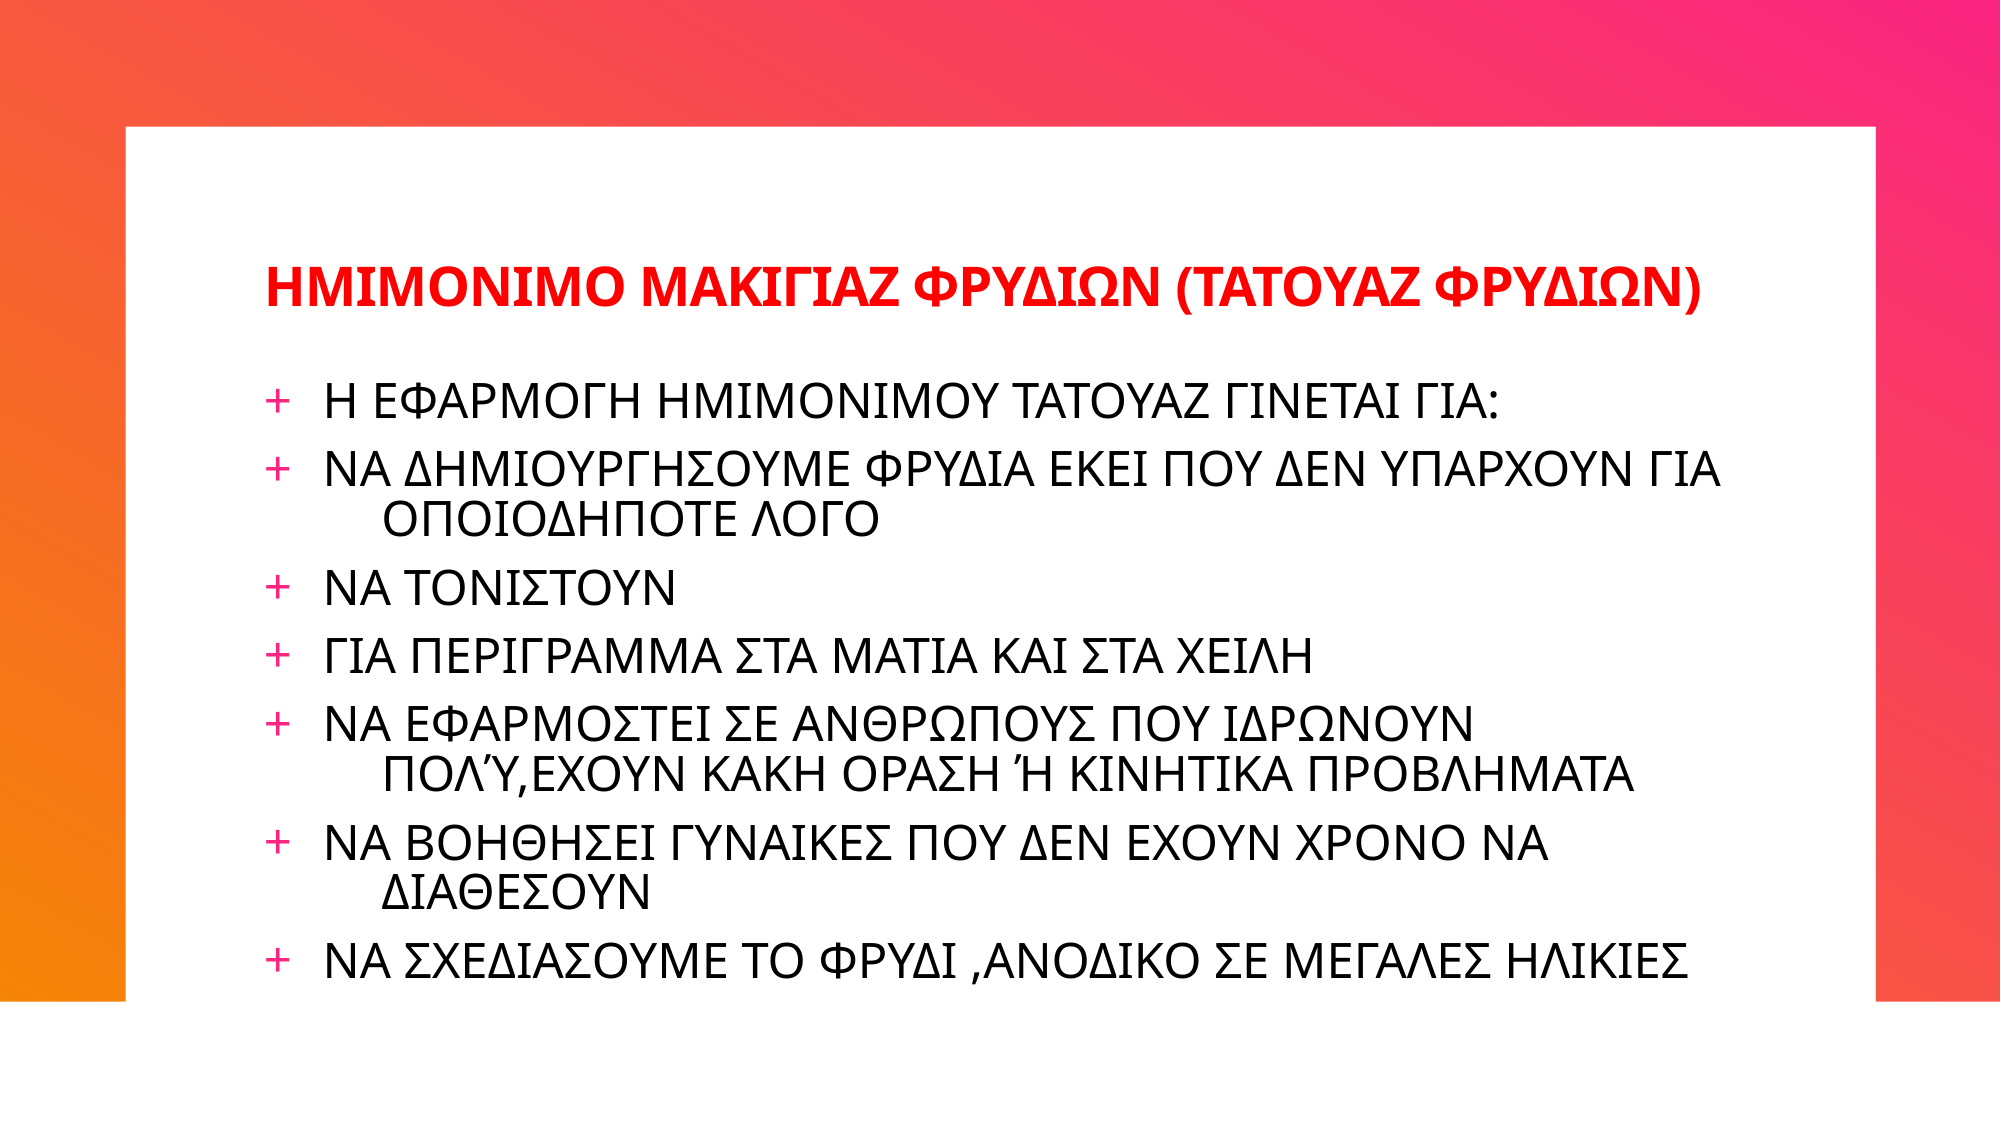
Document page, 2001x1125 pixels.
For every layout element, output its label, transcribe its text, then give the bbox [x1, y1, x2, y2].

list Η ΕΦΑΡΜΟΓΗ ΗΜΙΜΟΝΙΜΟΥ ΤΑΤΟΥΑΖ ΓΙΝΕΤΑΙ ΓΙΑ: ΝΑ ΔΗΜΙΟΥΡΓΗΣΟΥΜΕ ΦΡΥΔΙΑ ΕΚΕΙ ΠΟΥ ΔΕΝ ΥΠΑΡΧΟΥΝ ΓΙΑ ΟΠΟΙΟΔΗΠΟΤΕ ΛΟΓΟ ΝΑ ΤΟΝΙΣΤΟΥΝ ΓΙΑ ΠΕΡΙΓΡΑΜΜΑ ΣΤΑ ΜΑΤΙΑ ΚΑΙ ΣΤΑ ΧΕΙΛΗ ΝΑ ΕΦΑΡΜΟΣΤΕΙ ΣΕ ΑΝΘΡΩΠΟΥΣ ΠΟΥ ΙΔΡΩΝΟΥΝ ΠΟΛΎ,ΕΧΟΥΝ ΚΑΚΗ ΟΡΑΣΗ Ή ΚΙΝΗΤΙΚΑ ΠΡΟΒΛΗΜΑΤΑ ΝΑ ΒΟΗΘΗΣΕΙ ΓΥΝΑΙΚΕΣ ΠΟΥ ΔΕΝ ΕΧΟΥΝ ΧΡΟΝΟ ΝΑ ΔΙΑΘΕΣΟΥΝ ΝΑ ΣΧΕΔΙΑΣΟΥΜΕ ΤΟ ΦΡΥΔΙ ,ΑΝΟΔΙΚΟ ΣΕ ΜΕΓΑΛΕΣ ΗΛΙΚΙΕΣ [248, 371, 1749, 1001]
title ΗΜΙΜΟΝΙΜΟ ΜΑΚΙΓΙΑΖ ΦΡΥΔΙΩΝ (ΤΑΤΟΥΑΖ ΦΡΥΔΙΩΝ) [248, 248, 1749, 343]
